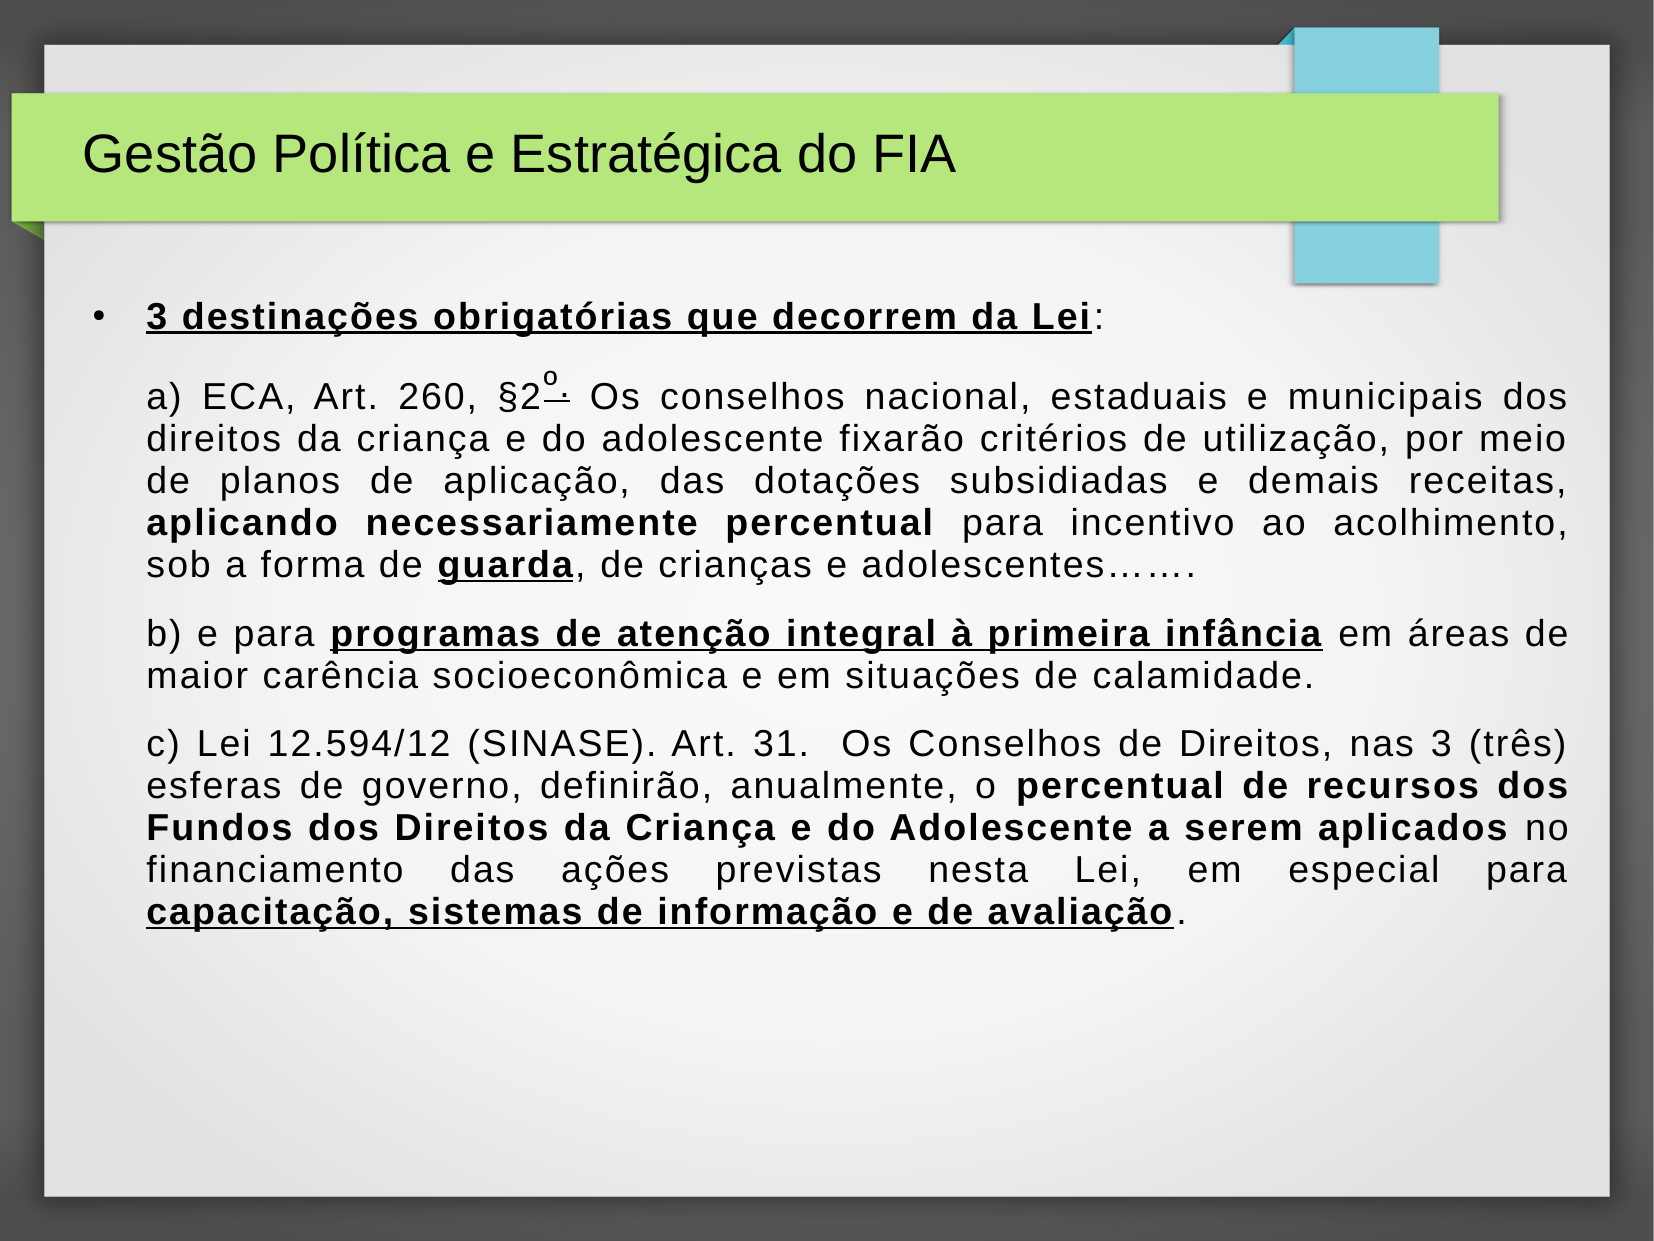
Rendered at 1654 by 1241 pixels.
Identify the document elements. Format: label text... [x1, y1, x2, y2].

list 3 destinações obrigatórias que decorrem da Lei: a) ECA, Art. 260, §2º. Os conselhos nacional, estaduais e municipais dos direitos da criança e do adolescente fixarão critérios de utilização, por meio de planos de aplicação, das dotações subsidiadas e demais receitas, aplicando necessariamente percentual para incentivo ao acolhimento, sob a forma de guarda, de crianças e adolescentes……. b) e para programas de atenção integral à primeira infância em áreas de maior carência socioeconômica e em situações de calamidade. c) Lei 12.594/12 (SINASE). Art. 31. Os Conselhos de Direitos, nas 3 (três) esferas de governo, definirão, anualmente, o percentual de recursos dos Fundos dos Direitos da Criança e do Adolescente a serem aplicados no financiamento das ações previstas nesta Lei, em especial para capacitação, sistemas de informação e de avaliação. [82, 295, 1571, 1015]
picture [0, 0, 1654, 1241]
title Gestão Política e Estratégica do FIA [82, 94, 1264, 213]
